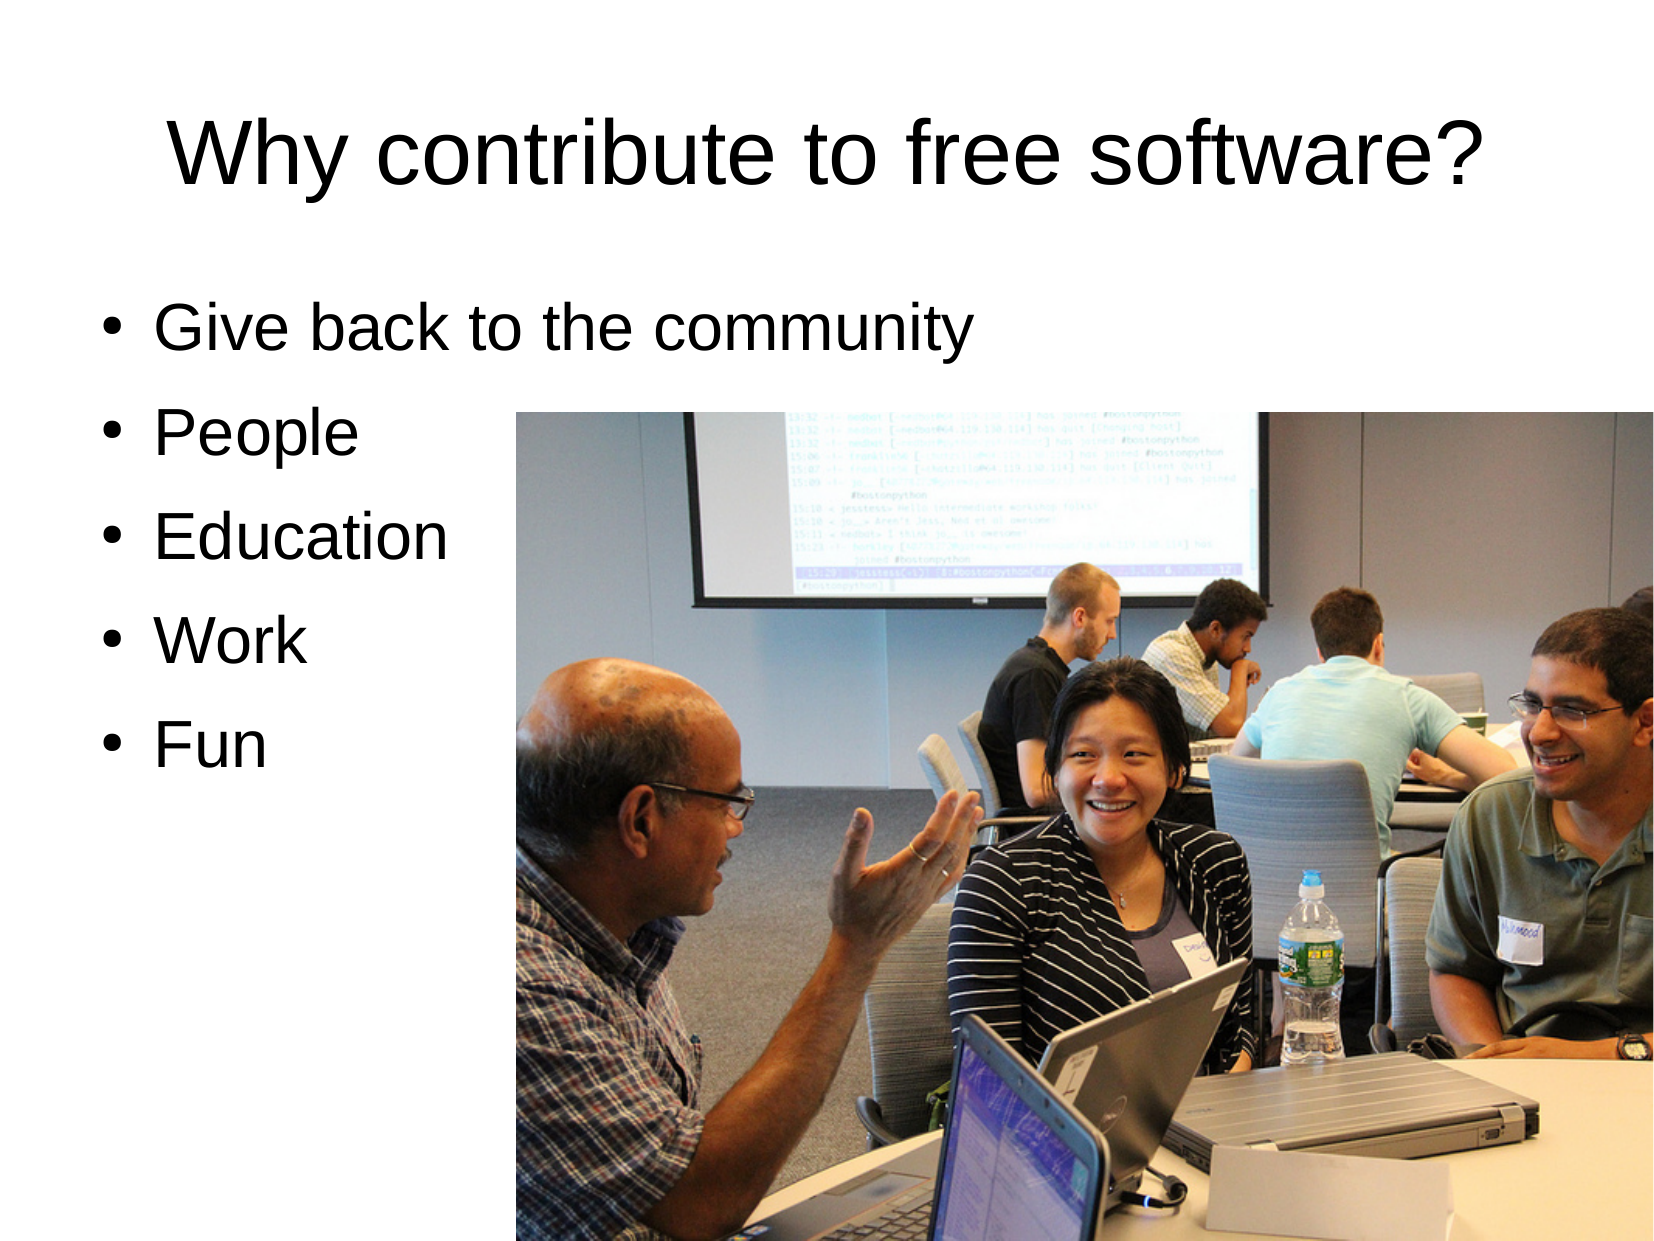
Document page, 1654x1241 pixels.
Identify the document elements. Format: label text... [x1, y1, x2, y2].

list Give back to the community People Education Work Fun [82, 290, 1571, 1109]
title Why contribute to free software? [82, 49, 1571, 257]
picture [516, 412, 1654, 1241]
